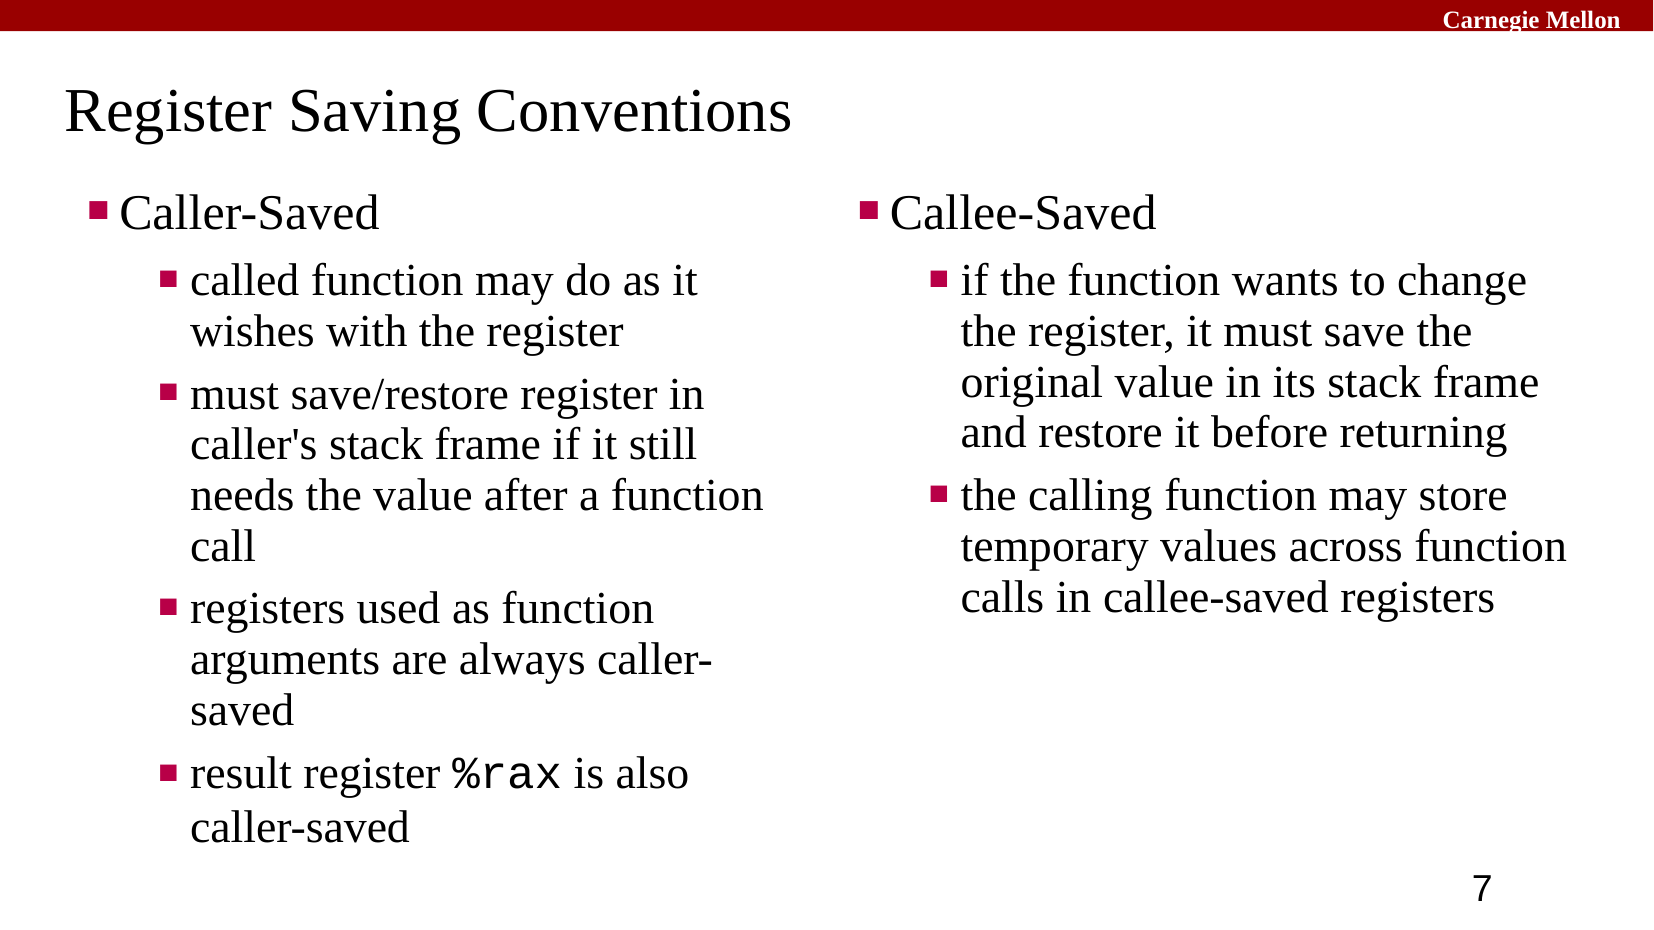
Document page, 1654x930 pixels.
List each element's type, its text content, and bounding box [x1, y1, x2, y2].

list Caller-Saved called function may do as it wishes with the register must save/restore register in caller's stack frame if it still needs the value after a function call registers used as function arguments are always caller-saved result register %rax is also caller-saved [71, 184, 806, 859]
list Callee-Saved if the function wants to change the register, it must save the original value in its stack frame and restore it before returning the calling function may store temporary values across function calls in callee-saved registers [842, 184, 1576, 859]
title Register Saving Conventions [64, 58, 1576, 163]
